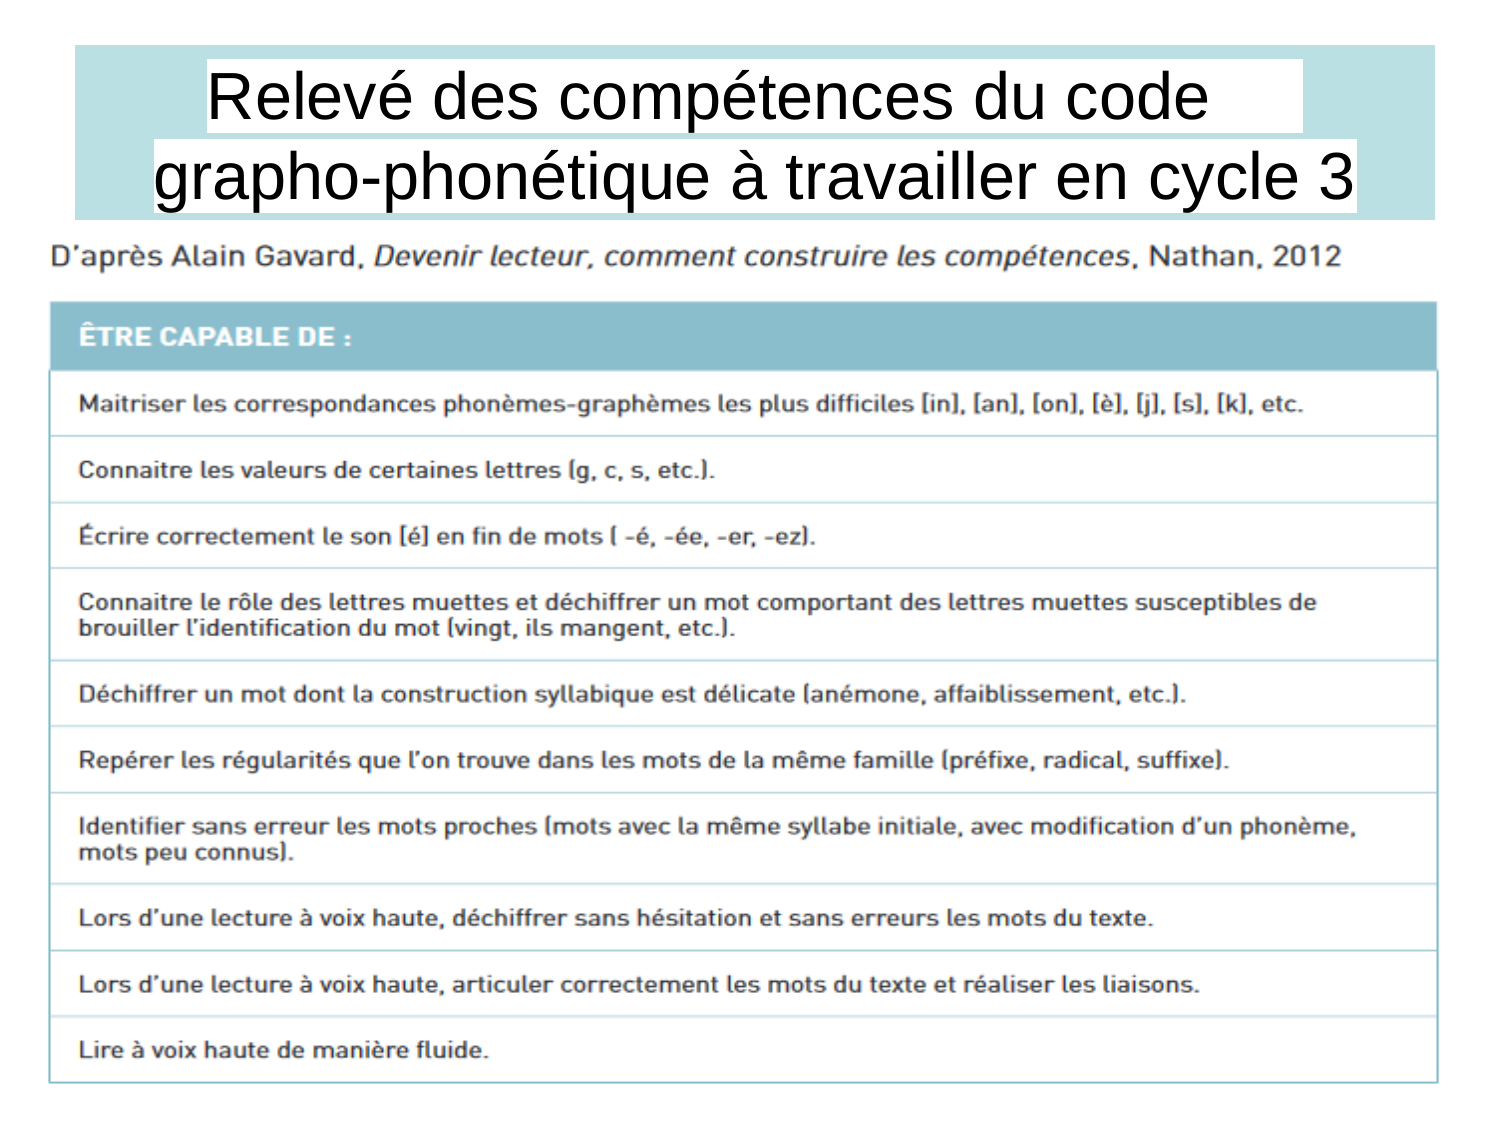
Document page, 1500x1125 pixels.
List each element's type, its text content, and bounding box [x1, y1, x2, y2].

title Relevé des compétences du code grapho-phonétique à travailler en cycle 3 [75, 45, 1436, 220]
picture [29, 233, 1471, 1125]
